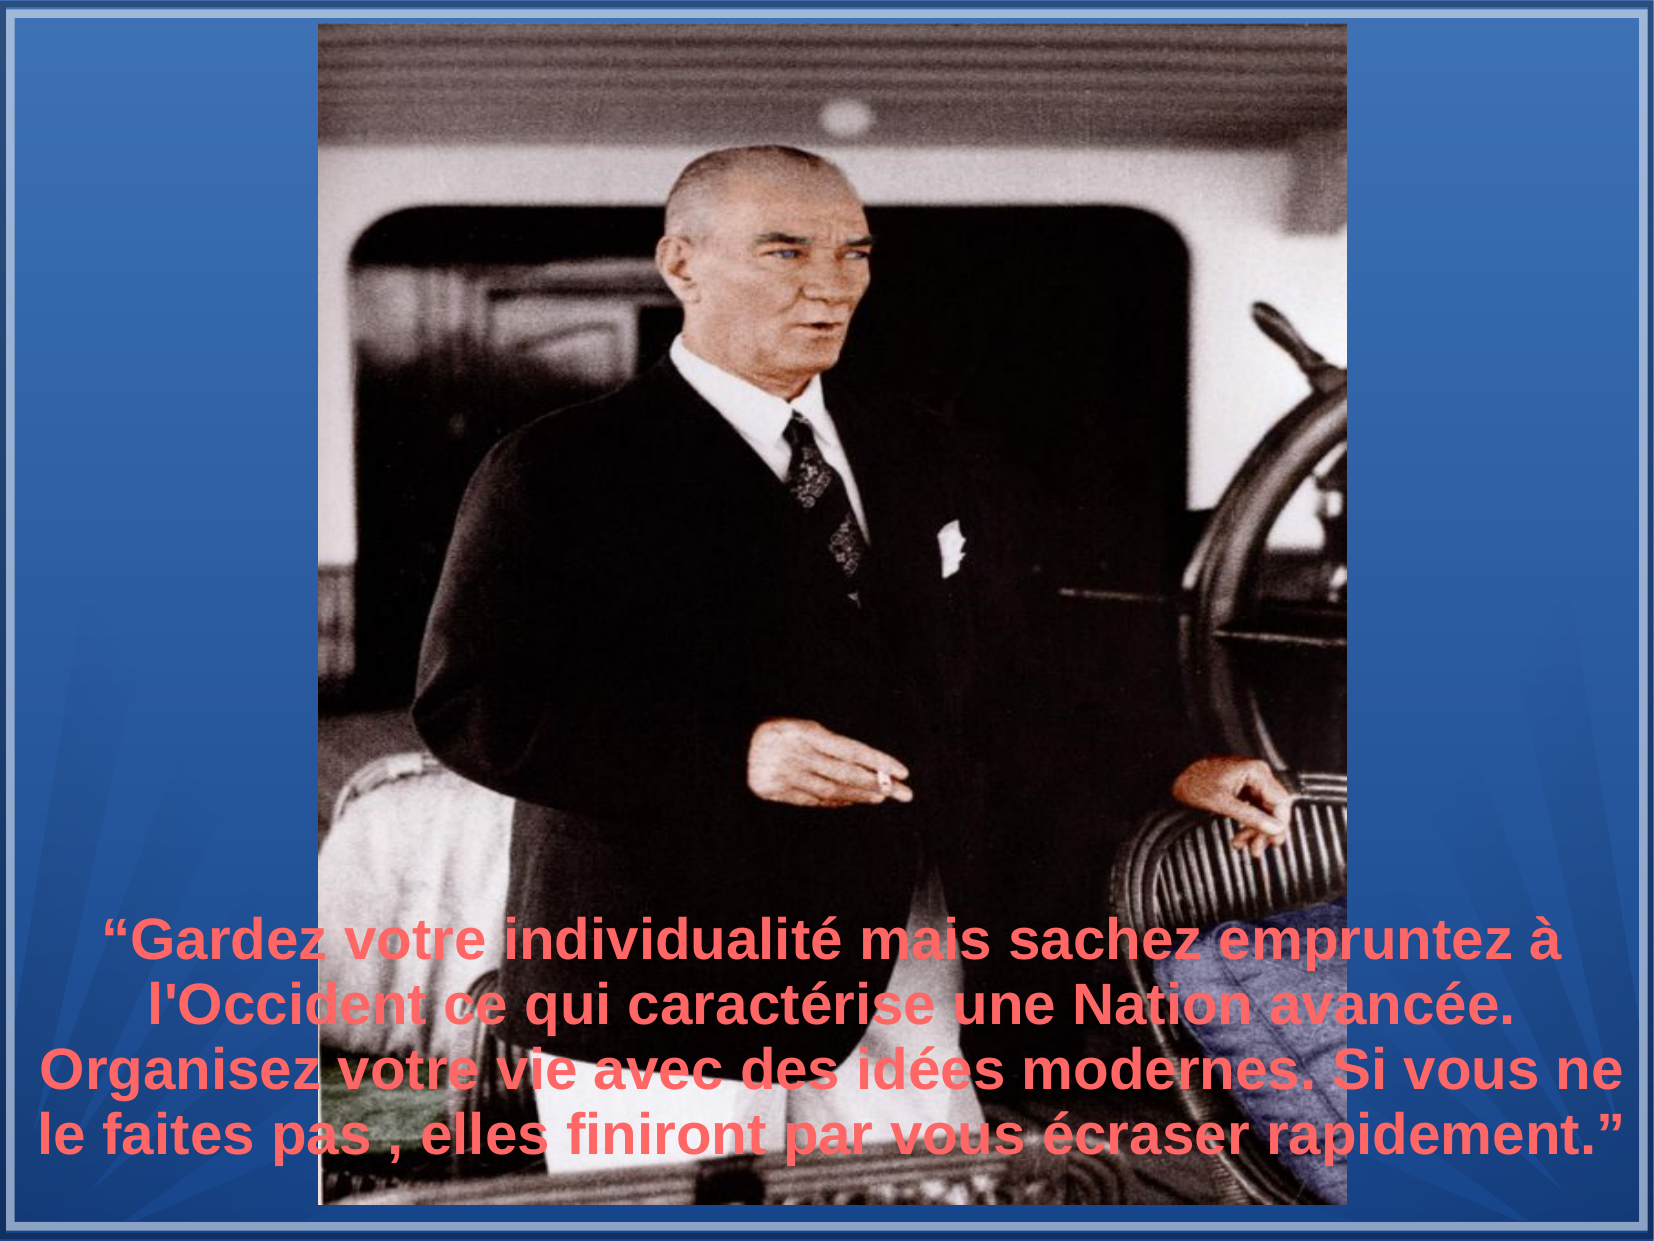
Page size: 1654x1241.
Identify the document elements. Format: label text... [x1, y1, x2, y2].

picture [318, 1188, 1347, 1205]
title “Gardez votre individualité mais sachez empruntez à l'Occident ce qui caractérise une Nation avancée. Organisez votre vie avec des idées modernes. Si vous ne le faites pas , elles finiront par vous écraser rapidement.” [35, 885, 1630, 1188]
picture [318, 23, 1347, 885]
